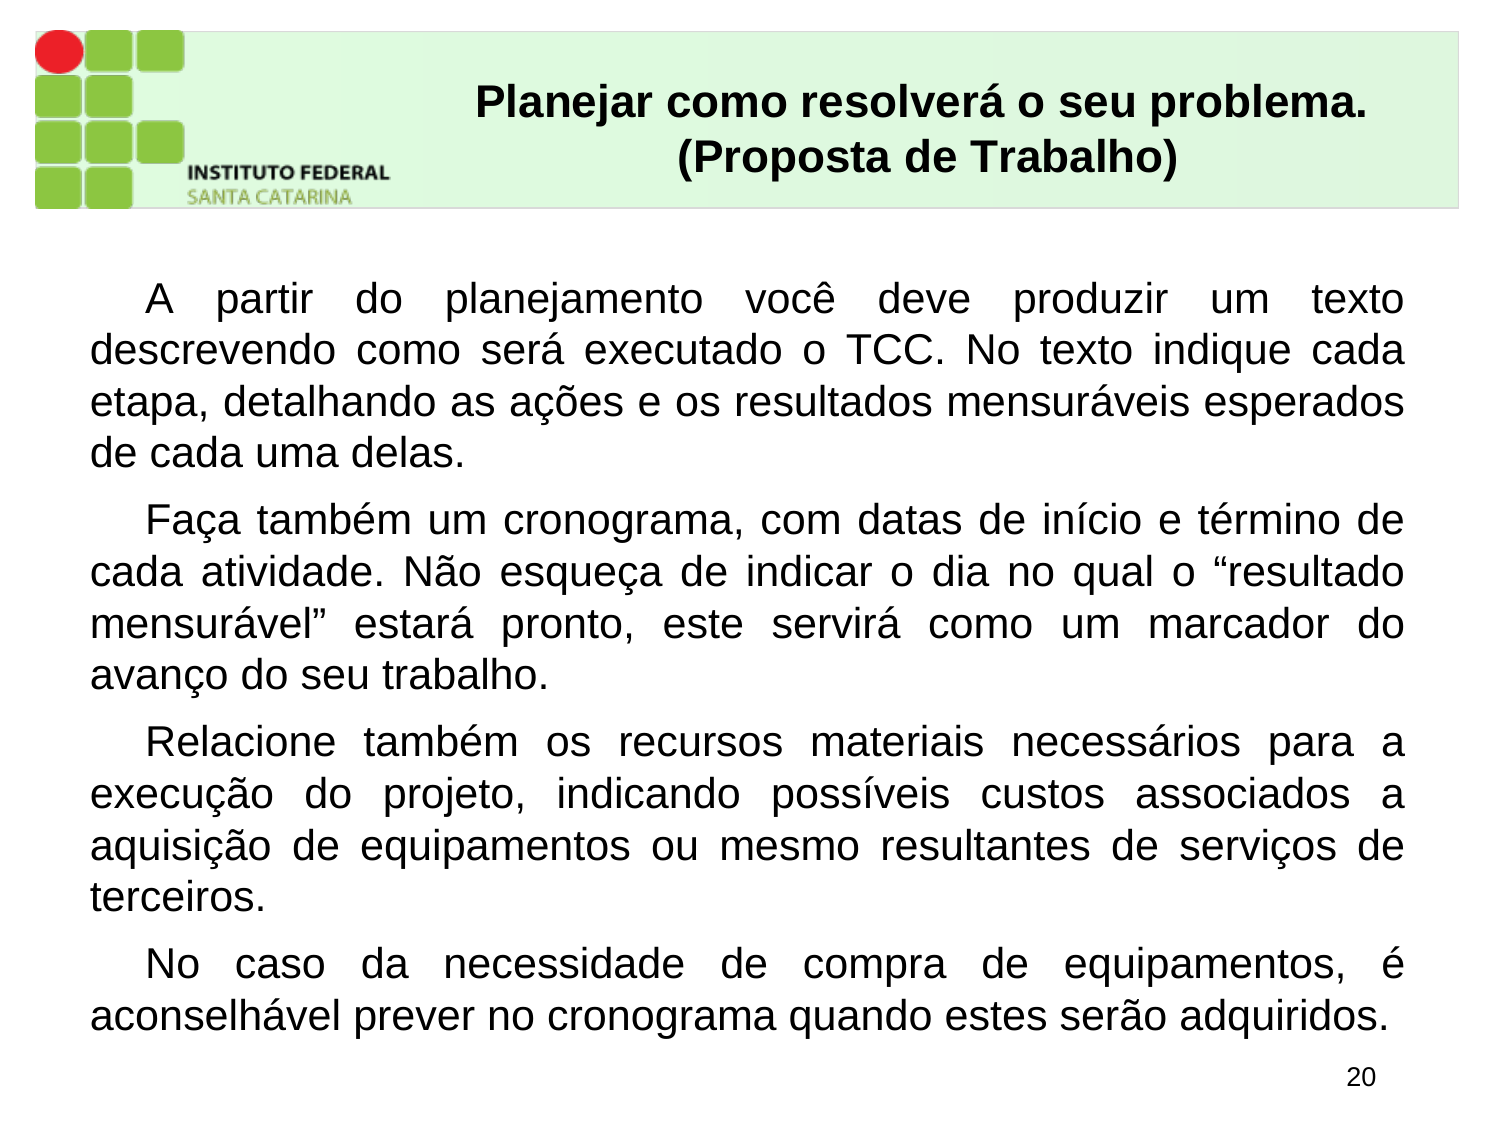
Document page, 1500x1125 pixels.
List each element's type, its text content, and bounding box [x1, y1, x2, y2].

title Planejar como resolverá o seu problema. (Proposta de Trabalho) [437, 44, 1421, 209]
picture [35, 30, 391, 209]
list A partir do planejamento você deve produzir um texto descrevendo como será executado o TCC. No texto indique cada etapa, detalhando as ações e os resultados mensuráveis esperados de cada uma delas. Faça também um cronograma, com datas de início e término de cada atividade. Não esqueça de indicar o dia no qual o “resultado mensurável” estará pronto, este servirá como um marcador do avanço do seu trabalho. Relacione também os recursos materiais necessários para a execução do projeto, indicando possíveis custos associados a aquisição de equipamentos ou mesmo resultantes de serviços de terceiros. No caso da necessidade de compra de equipamentos, é aconselhável prever no cronograma quando estes serão adquiridos. [74, 262, 1421, 1087]
